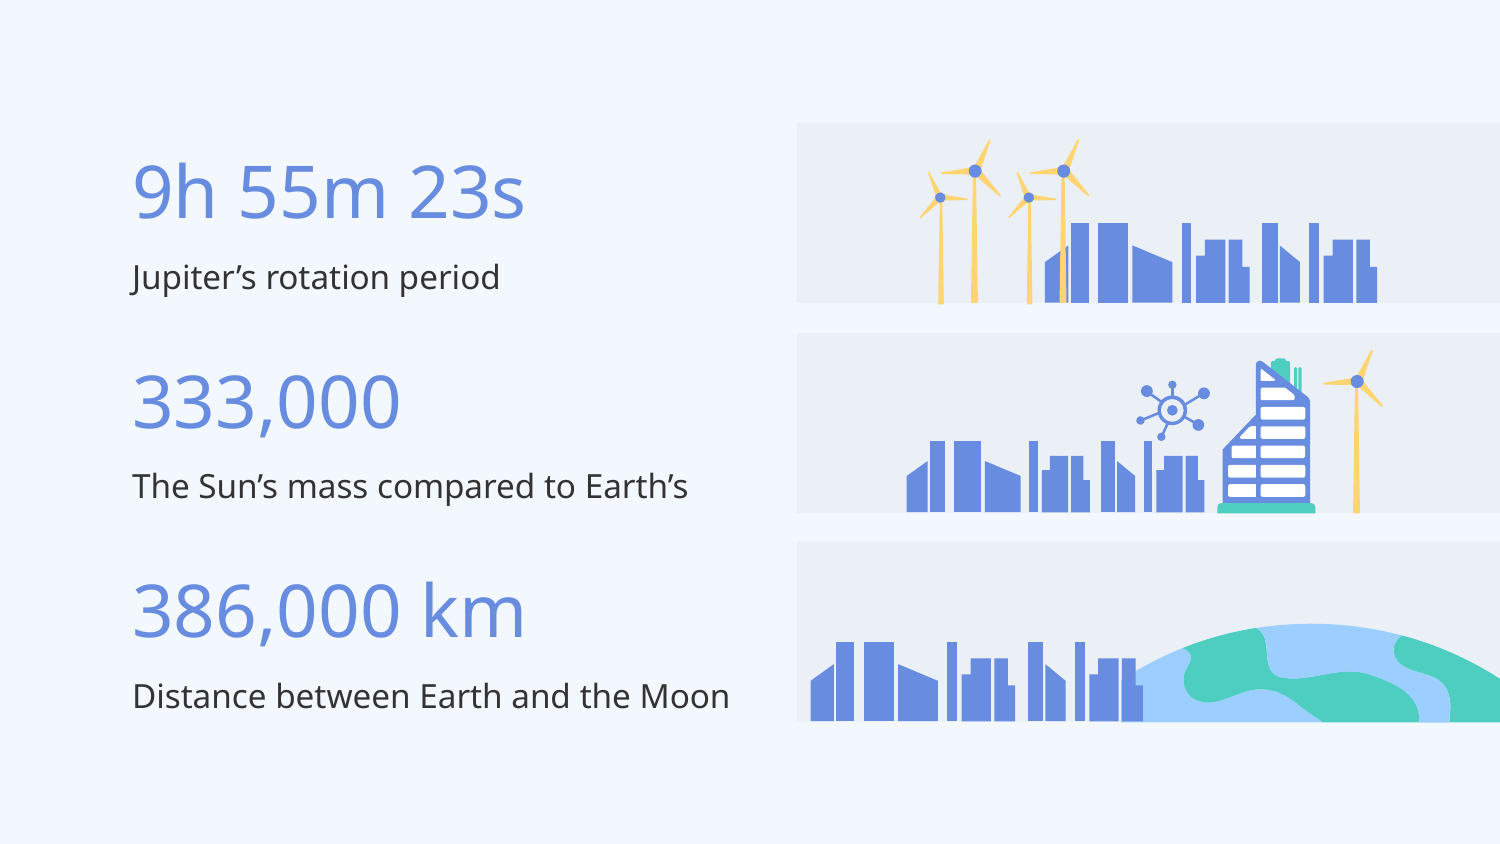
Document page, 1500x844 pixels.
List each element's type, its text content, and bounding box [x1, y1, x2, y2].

title 9h 55m 23s [116, 122, 754, 249]
text_box [796, 333, 1500, 514]
subtitle Distance between Earth and the Moon [116, 653, 754, 722]
subtitle The Sun’s mass compared to Earth’s [116, 444, 754, 513]
subtitle Jupiter’s rotation period [116, 249, 754, 303]
text_box [796, 122, 1500, 305]
title 386,000 km [116, 540, 754, 653]
text_box [796, 541, 1500, 723]
title 333,000 [116, 331, 754, 444]
